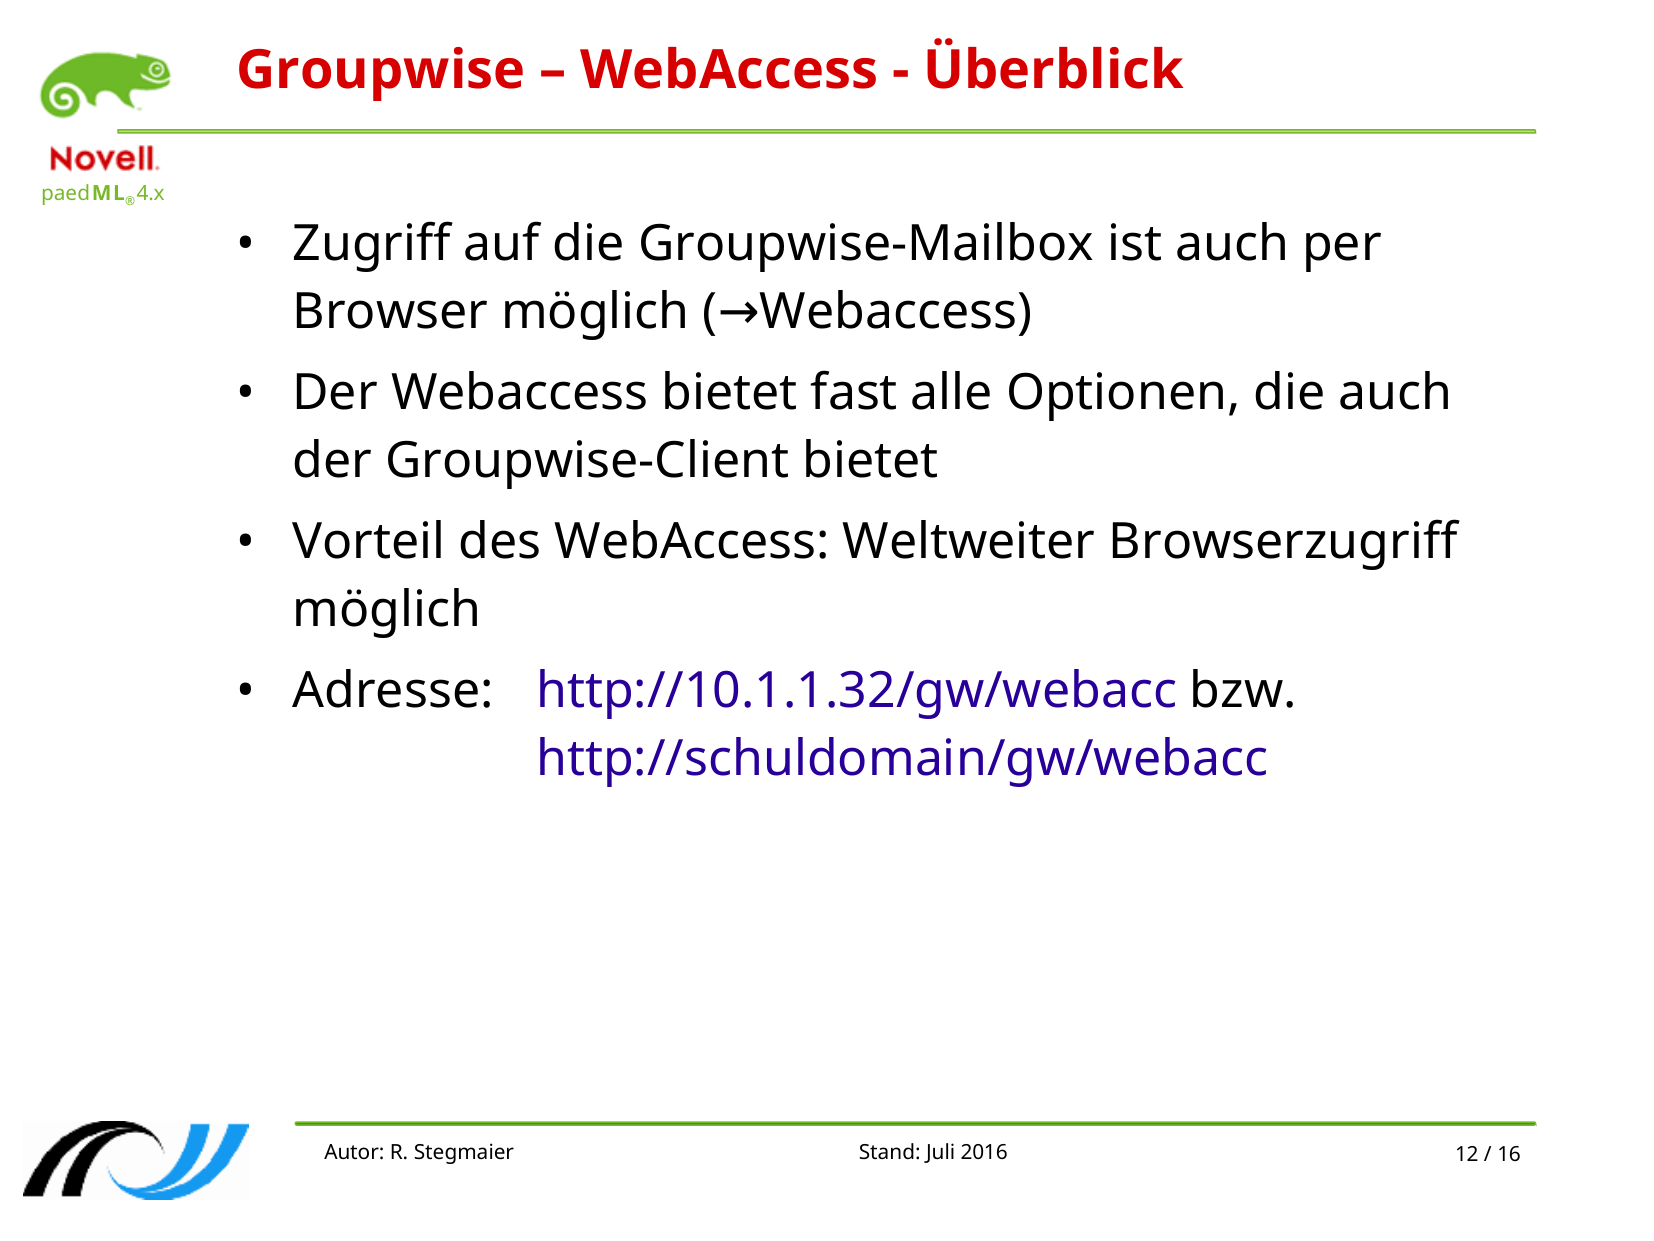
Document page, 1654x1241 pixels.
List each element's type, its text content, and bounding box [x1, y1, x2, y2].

picture [23, 1121, 236, 1200]
picture [26, 35, 184, 193]
title Groupwise – WebAccess - Überblick [236, 17, 1536, 119]
list Zugriff auf die Groupwise-Mailbox ist auch per Browser möglich (→Webaccess) Der Webaccess bietet fast alle Optionen, die auch der Groupwise-Client bietet Vorteil des WebAccess: Weltweiter Browserzugriff möglich Adresse: http://10.1.1.32/gw/webacc bzw. http://schuldomain/gw/webacc [236, 206, 1565, 1241]
